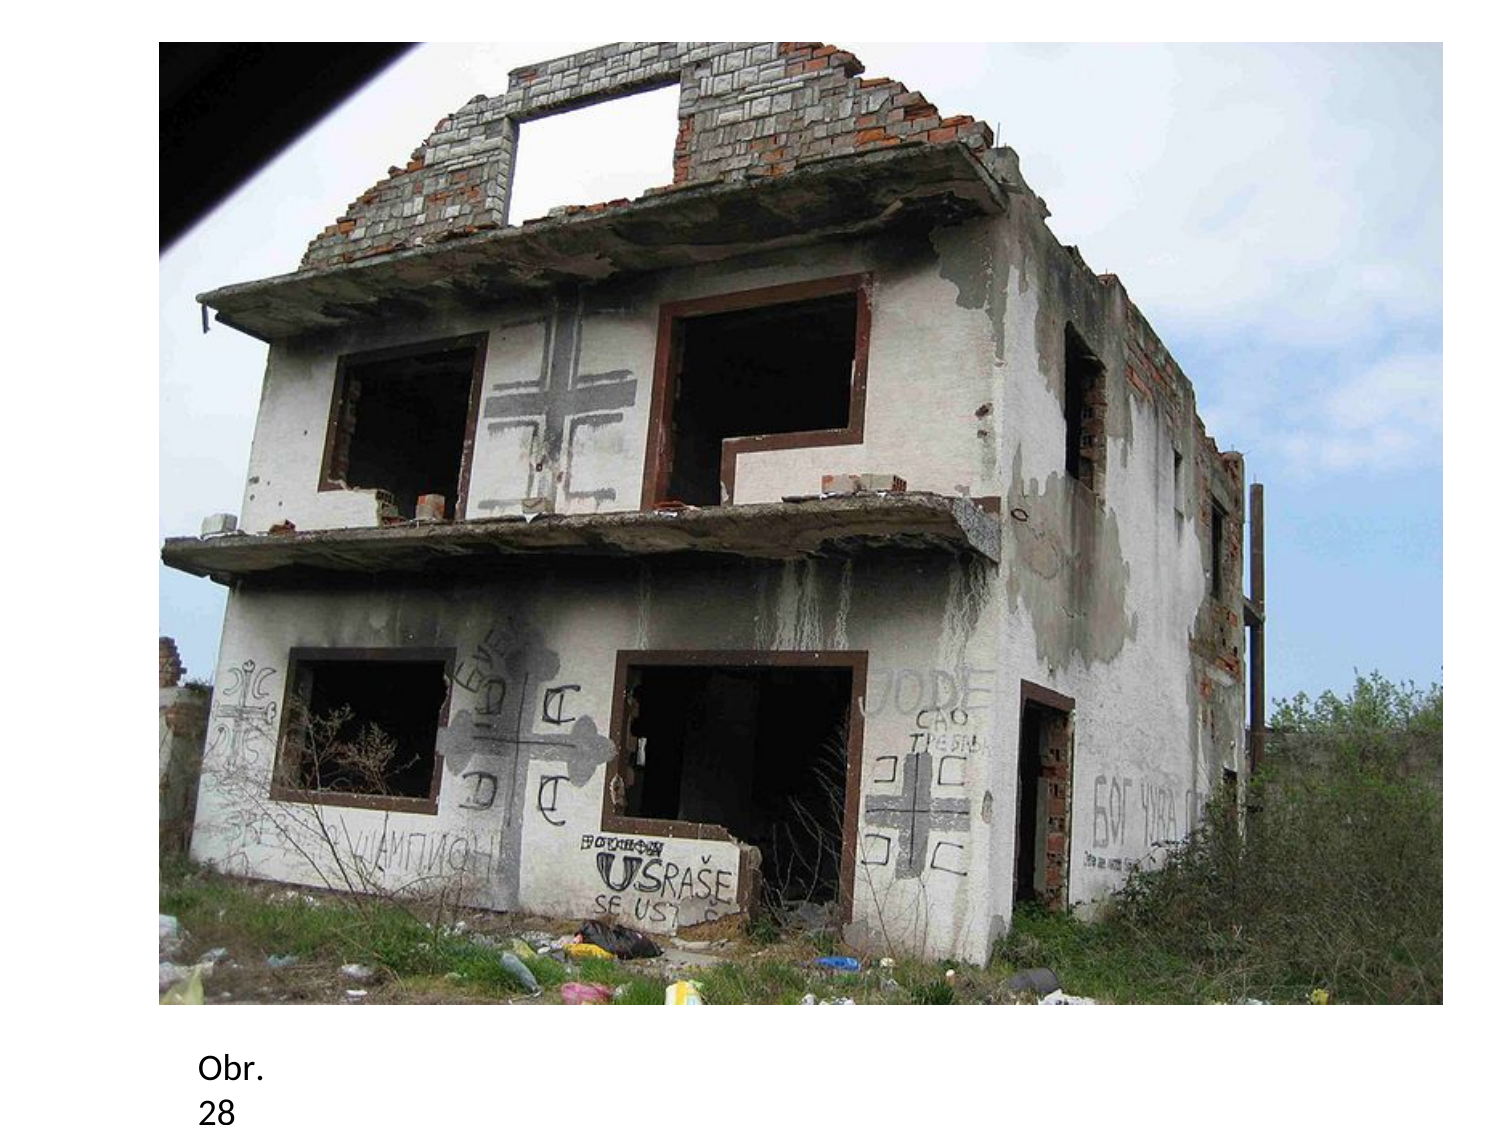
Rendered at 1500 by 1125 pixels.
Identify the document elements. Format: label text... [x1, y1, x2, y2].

text_box Obr. 28 [183, 1034, 325, 1125]
text_box [159, 42, 1443, 1006]
